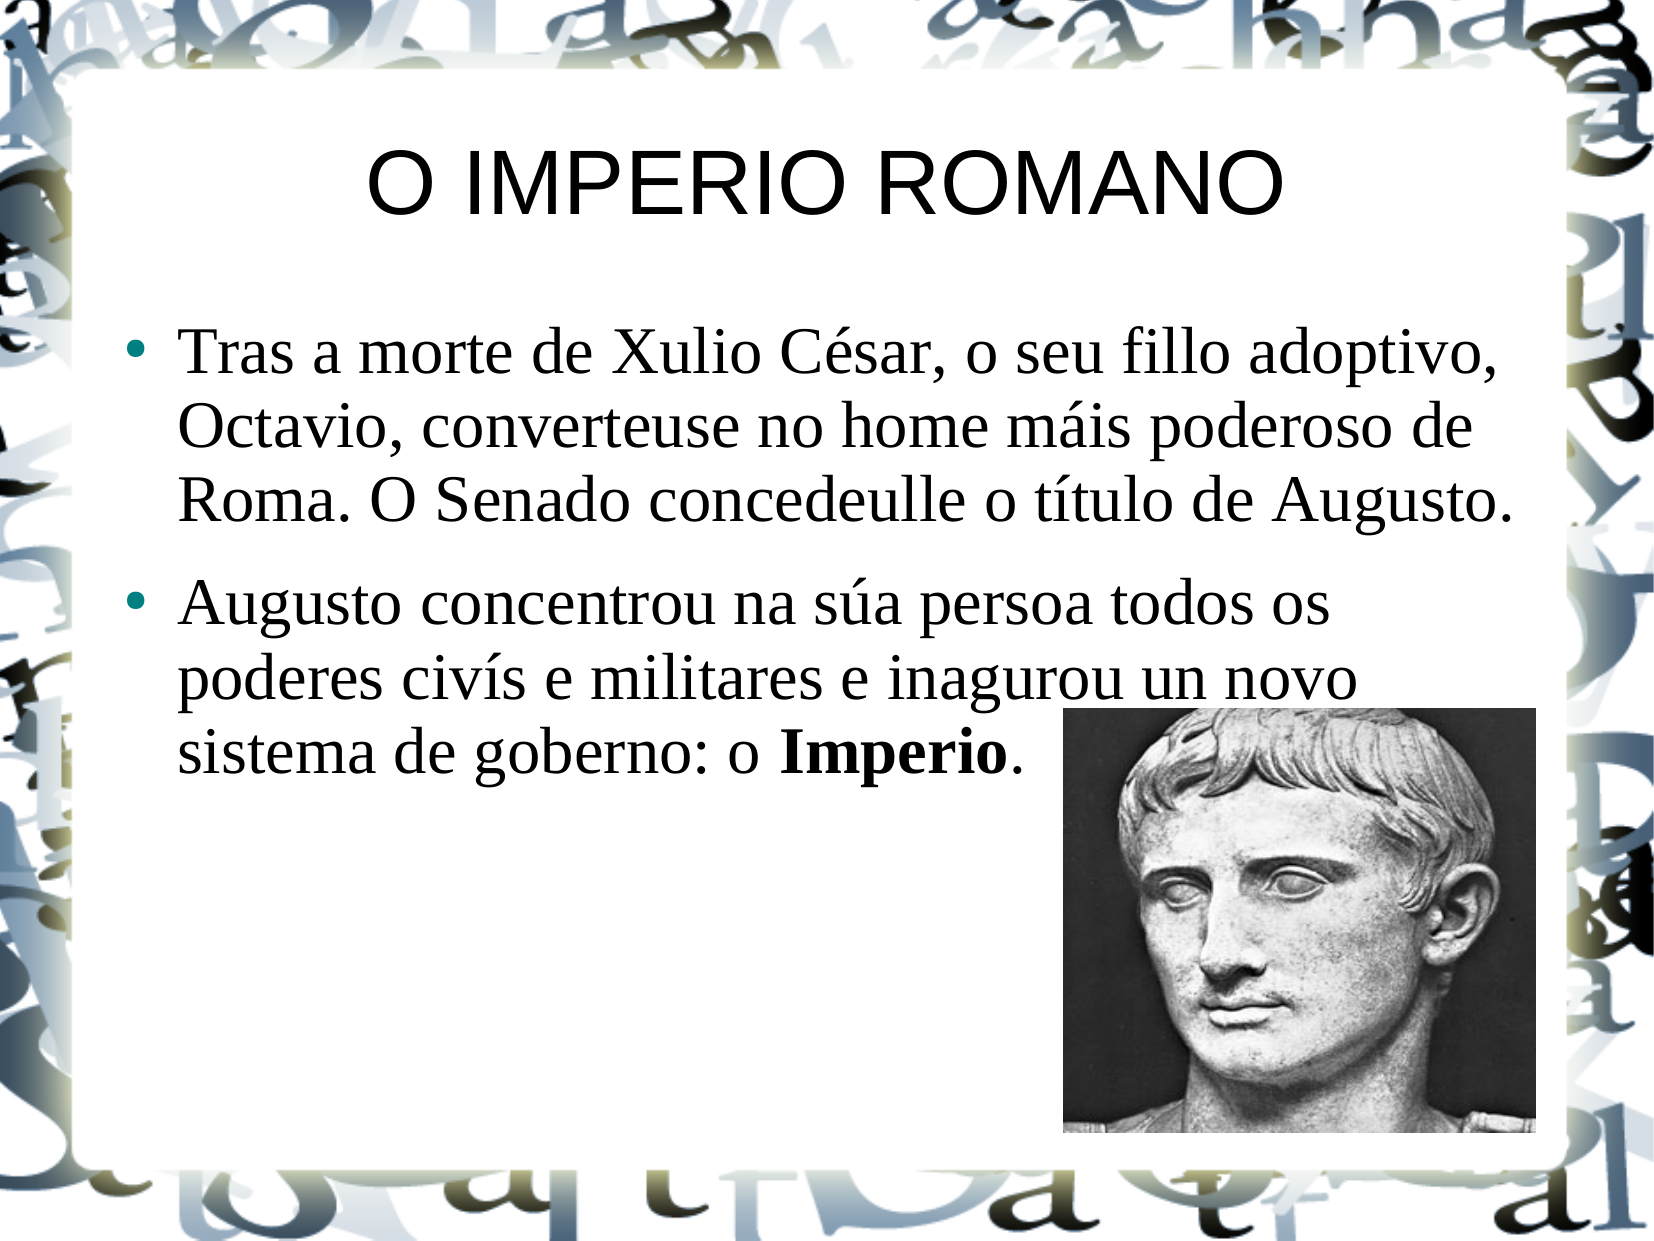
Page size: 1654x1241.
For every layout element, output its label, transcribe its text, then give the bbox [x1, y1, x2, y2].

list Tras a morte de Xulio César, o seu fillo adoptivo, Octavio, converteuse no home máis poderoso de Roma. O Senado concedeulle o título de Augusto. Augusto concentrou na súa persoa todos os poderes civís e militares e inagurou un novo sistema de goberno: o Imperio. [106, 313, 1530, 1133]
title O IMPERIO ROMANO [82, 78, 1571, 287]
picture [0, 0, 1654, 1241]
